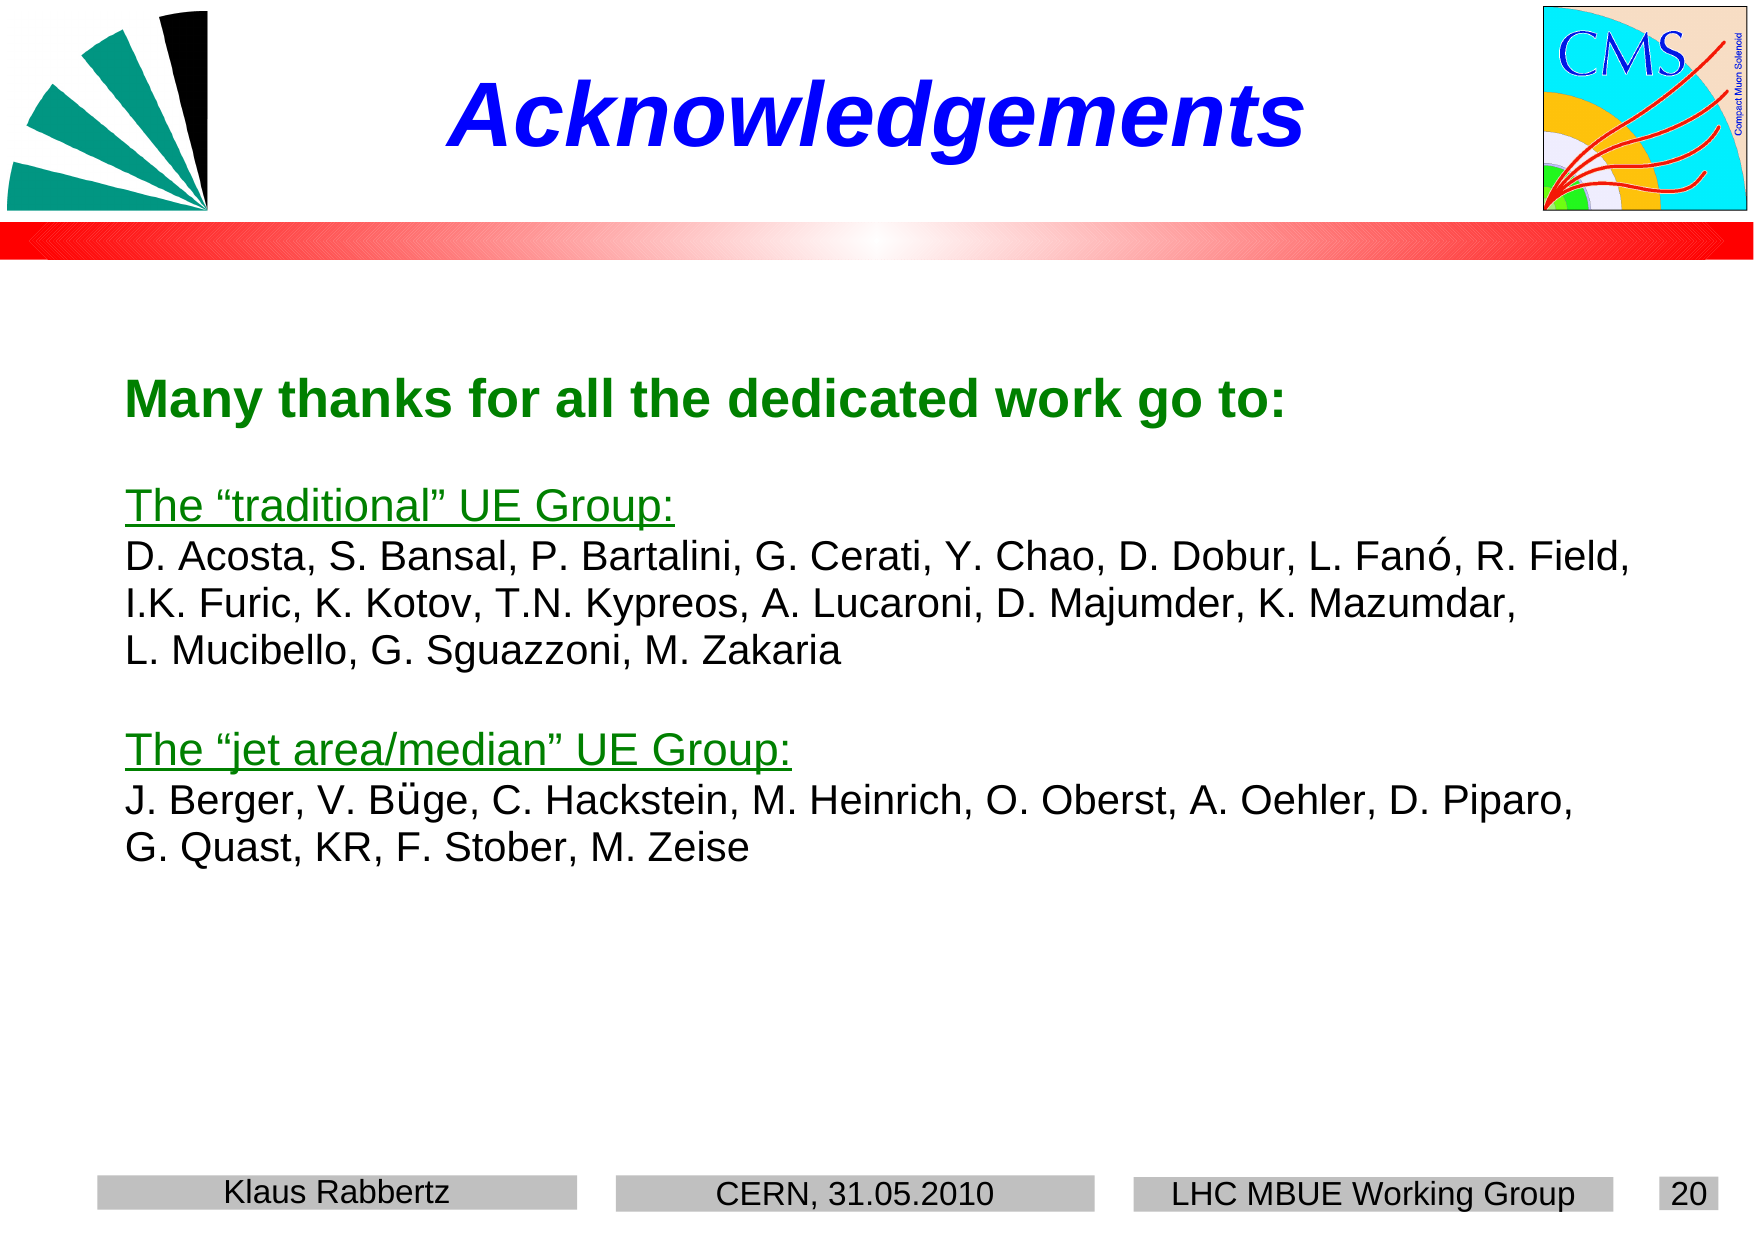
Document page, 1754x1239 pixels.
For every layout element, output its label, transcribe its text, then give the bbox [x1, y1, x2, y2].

title Acknowledgements [220, 27, 1536, 202]
picture [7, 11, 208, 213]
text_box Many thanks for all the dedicated work go to: The “traditional” UE Group: D. Acosta, S. Bansal, P. Bartalini, G. Cerati, Y. Chao, D. Dobur, L. Fanó, R. Field, I.K. Furic, K. Kotov, T.N. Kypreos, A. Lucaroni, D. Majumder, K. Mazumdar, L. Mucibello, G. Sguazzoni, M. Zakaria The “jet area/median” UE Group: J. Berger, V. Büge, C. Hackstein, M. Heinrich, O. Oberst, A. Oehler, D. Piparo, G. Quast, KR, F. Stober, M. Zeise [112, 356, 1643, 883]
picture [1542, 5, 1748, 211]
